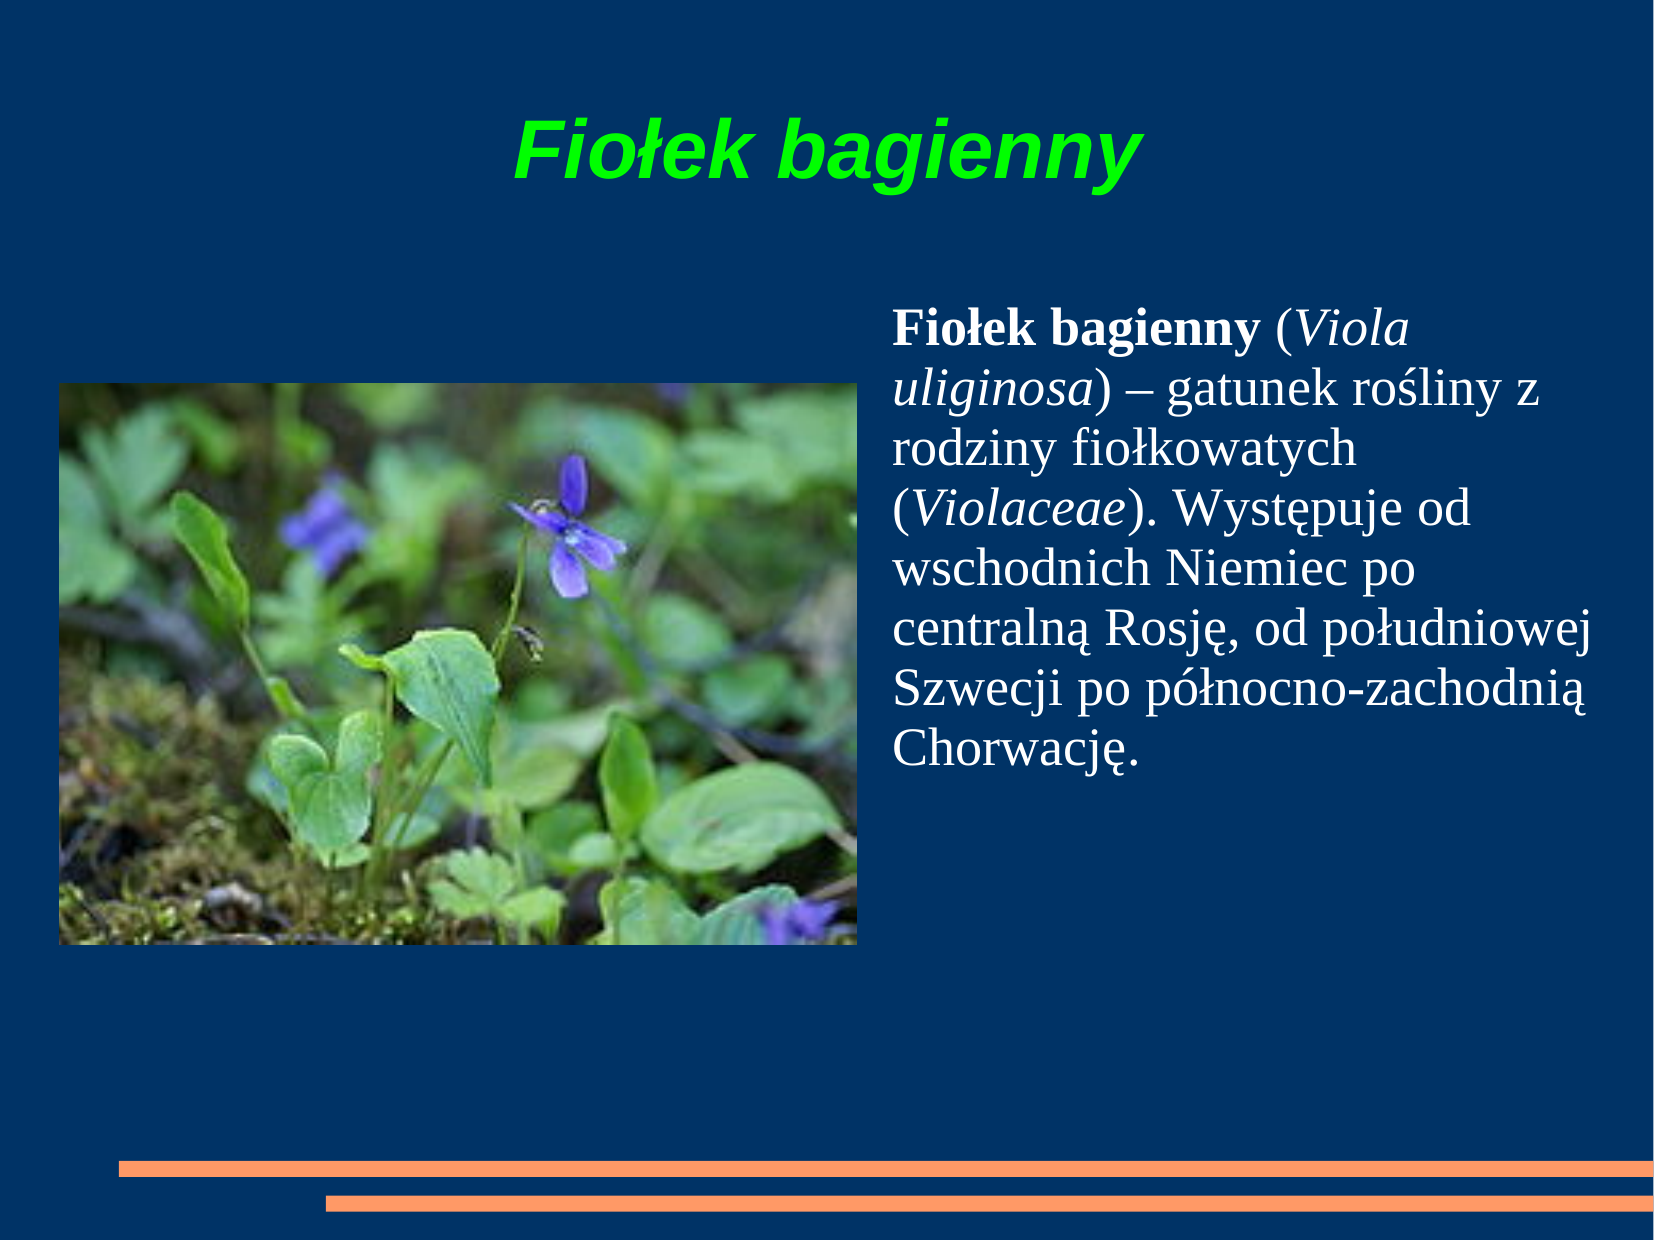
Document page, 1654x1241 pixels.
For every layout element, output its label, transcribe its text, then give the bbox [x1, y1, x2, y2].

list Fiołek bagienny (Viola uliginosa) – gatunek rośliny z rodziny fiołkowatych (Violaceae). Występuje od wschodnich Niemiec po centralną Rosję, od południowej Szwecji po północno-zachodnią Chorwację. [892, 297, 1595, 1093]
title Fiołek bagienny [121, 53, 1534, 247]
picture [59, 383, 857, 945]
